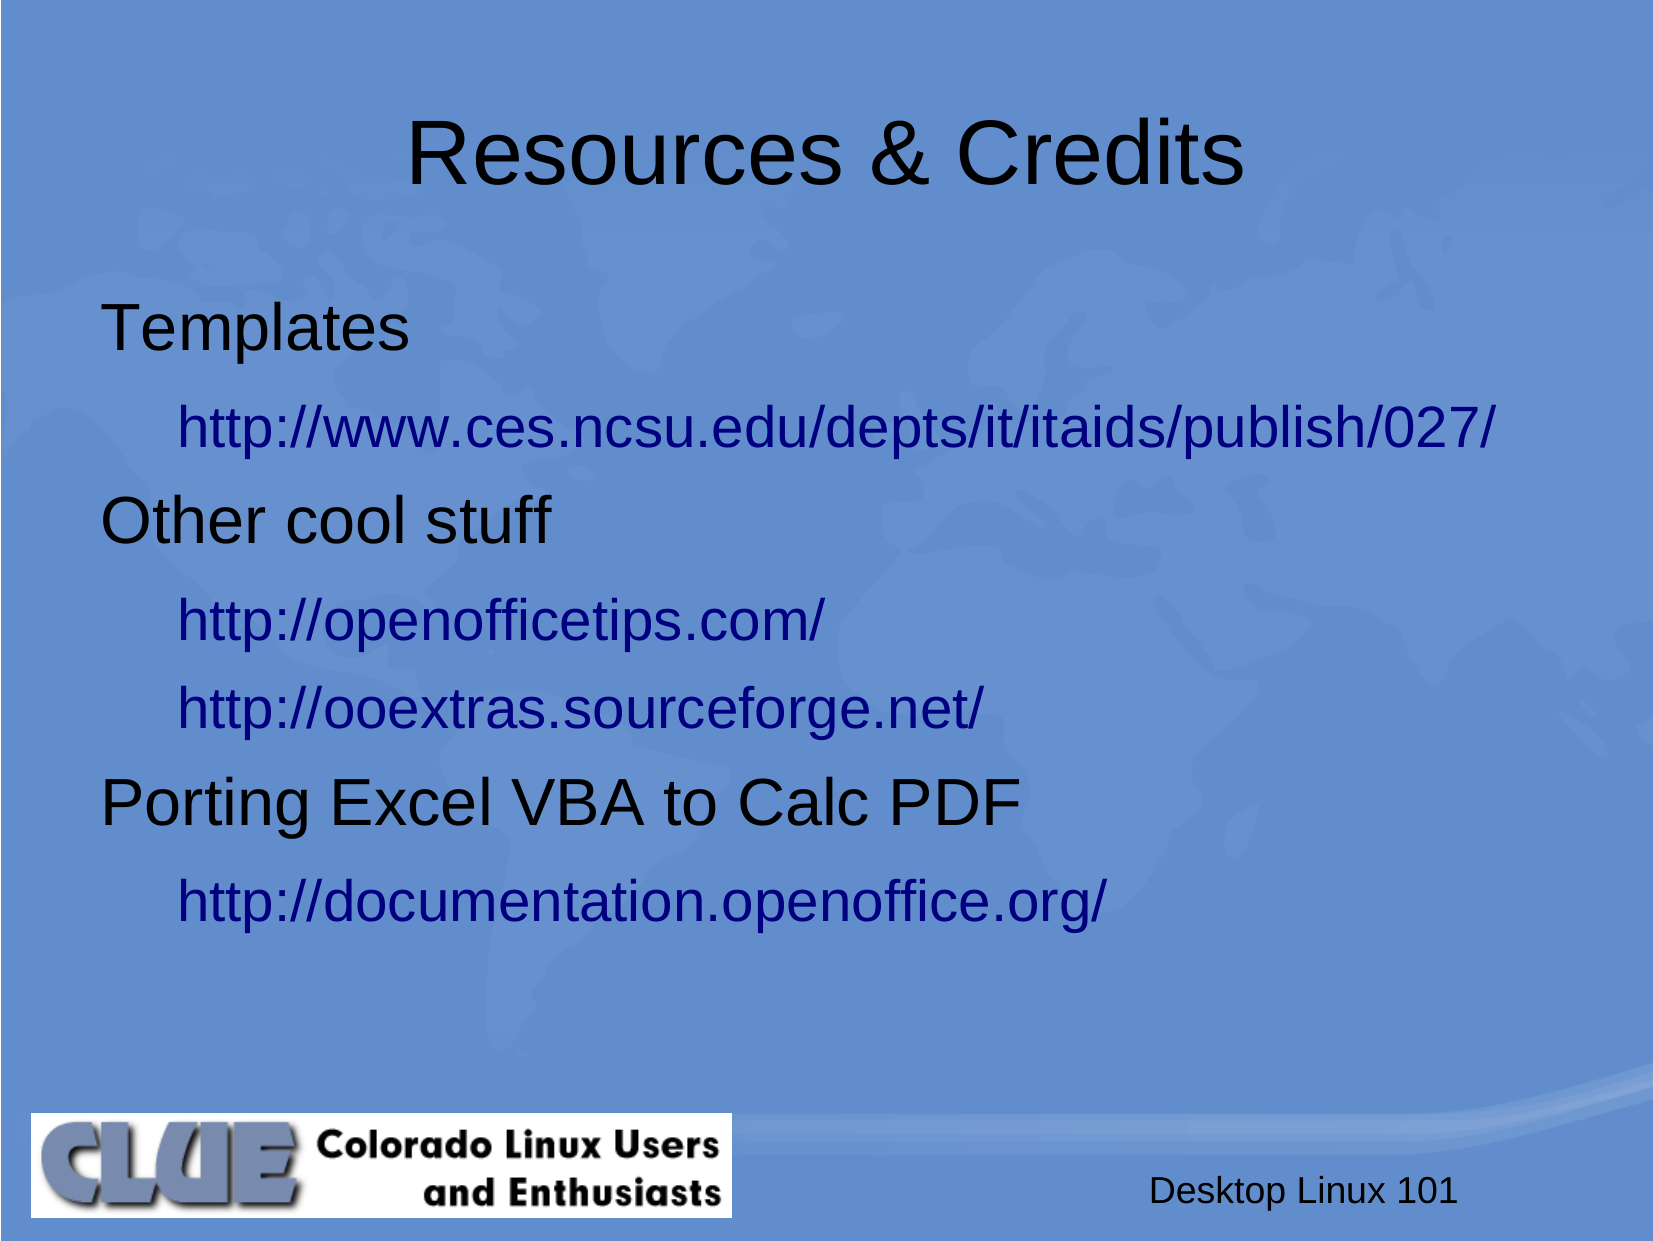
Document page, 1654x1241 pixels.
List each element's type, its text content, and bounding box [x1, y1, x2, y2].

picture [1, 0, 1654, 1241]
title Resources & Credits [82, 49, 1571, 257]
list Templates http://www.ces.ncsu.edu/depts/it/itaids/publish/027/ Other cool stuff http://openofficetips.com/ http://ooextras.sourceforge.net/ Porting Excel VBA to Calc PDF http://documentation.openoffice.org/ [82, 290, 1571, 1109]
